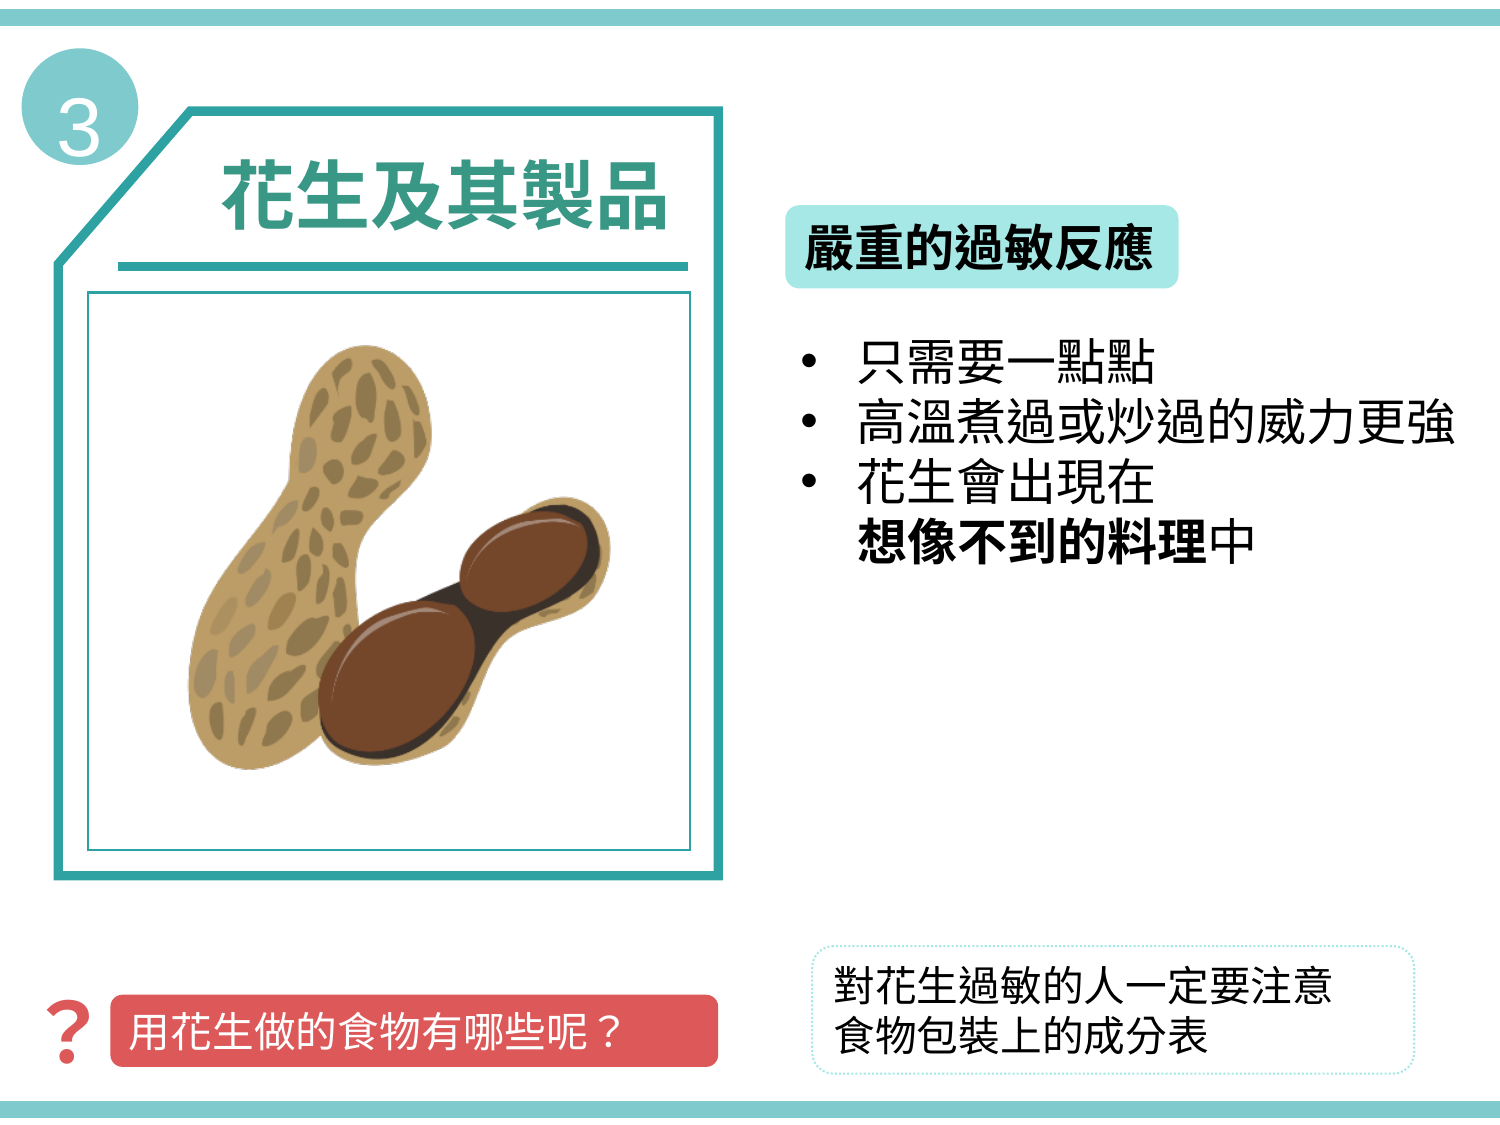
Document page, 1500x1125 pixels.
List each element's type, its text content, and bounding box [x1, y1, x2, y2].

text_box 對花生過敏的人一定要注意 食物包裝上的成分表 [812, 946, 1415, 1074]
text_box [0, 1101, 1500, 1118]
text_box 嚴重的過敏反應 [785, 205, 1179, 289]
text_box 用花生做的食物有哪些呢？ [118, 994, 719, 1067]
picture [178, 333, 627, 777]
text_box ？ [11, 973, 118, 1090]
text_box 3 [21, 48, 139, 165]
text_box 只需要一點點 高溫煮過或炒過的威力更強 花生會出現在 想像不到的料理中 [785, 322, 1484, 577]
text_box [0, 9, 1500, 26]
text_box 花生及其製品 [206, 141, 686, 246]
